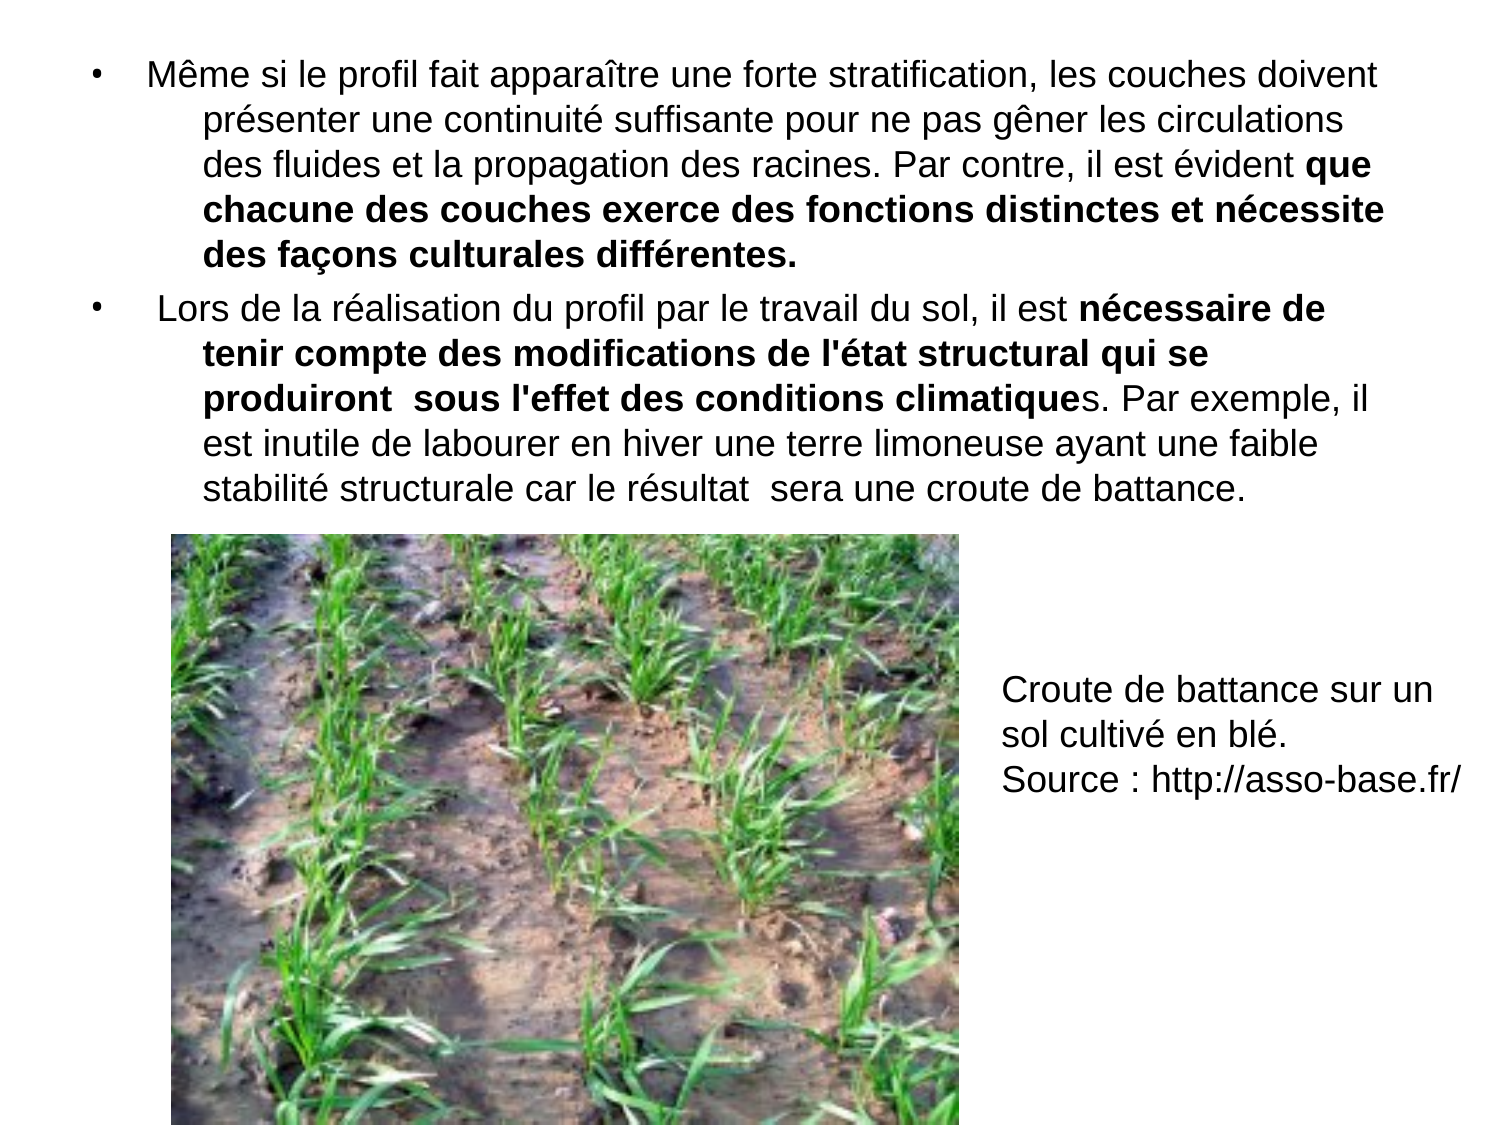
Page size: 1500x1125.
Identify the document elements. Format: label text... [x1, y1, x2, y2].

text_box Croute de battance sur un sol cultivé en blé. Source : http://asso-base.fr/ [986, 656, 1500, 808]
list Même si le profil fait apparaître une forte stratification, les couches doivent présenter une continuité suffisante pour ne pas gêner les circulations des fluides et la propagation des racines. Par contre, il est évident que chacune des couches exerce des fonctions distinctes et nécessite des façons culturales différentes. Lors de la réalisation du profil par le travail du sol, il est nécessaire de tenir compte des modifications de l'état structural qui se produiront sous l'effet des conditions climatiques. Par exemple, il est inutile de labourer en hiver une terre limoneuse ayant une faible stabilité structurale car le résultat sera une croute de battance. [75, 42, 1426, 1005]
picture [171, 534, 959, 1125]
